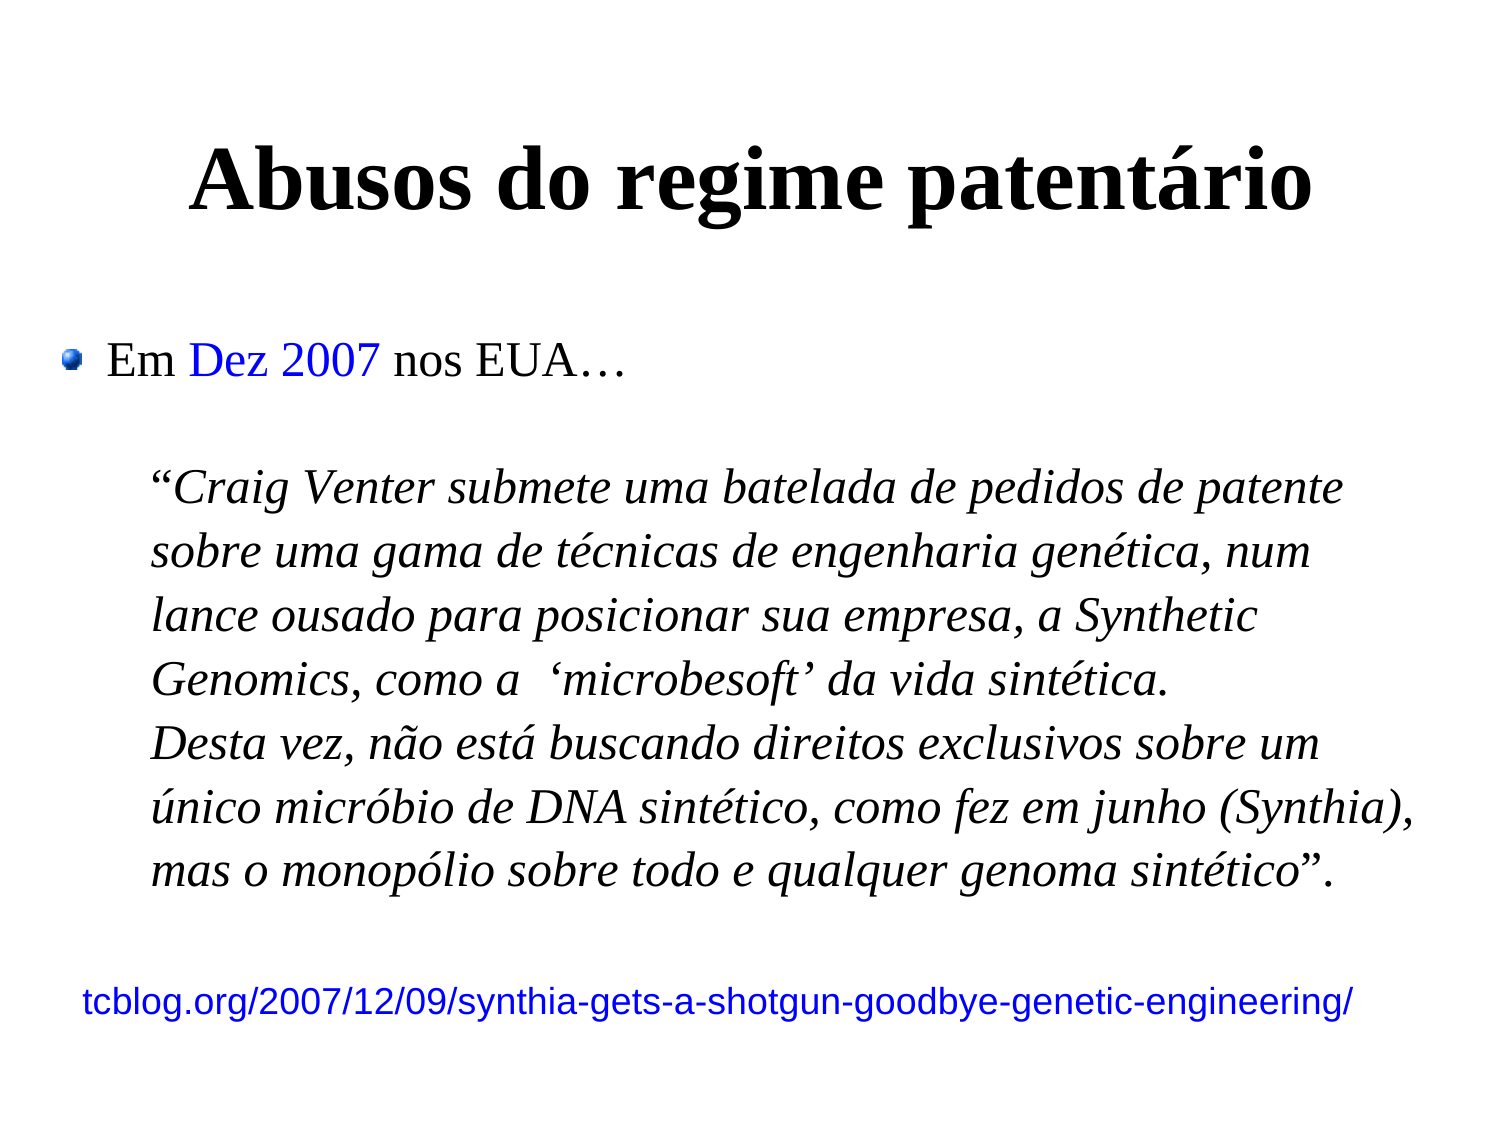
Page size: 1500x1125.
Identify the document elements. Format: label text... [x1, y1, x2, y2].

text_box Em Dez 2007 nos EUA… “Craig Venter submete uma batelada de pedidos de patente sobre uma gama de técnicas de engenharia genética, num lance ousado para posicionar sua empresa, a Synthetic Genomics, como a ‘microbesoft’ da vida sintética. Desta vez, não está buscando direitos exclusivos sobre um único micróbio de DNA sintético, como fez em junho (Synthia), mas o monopólio sobre todo e qualquer genoma sintético”. [46, 315, 1437, 922]
title Abusos do regime patentário [87, 52, 1416, 307]
text_box tcblog.org/2007/12/09/synthia-gets-a-shotgun-goodbye-genetic-engineering/ [82, 980, 1472, 1028]
